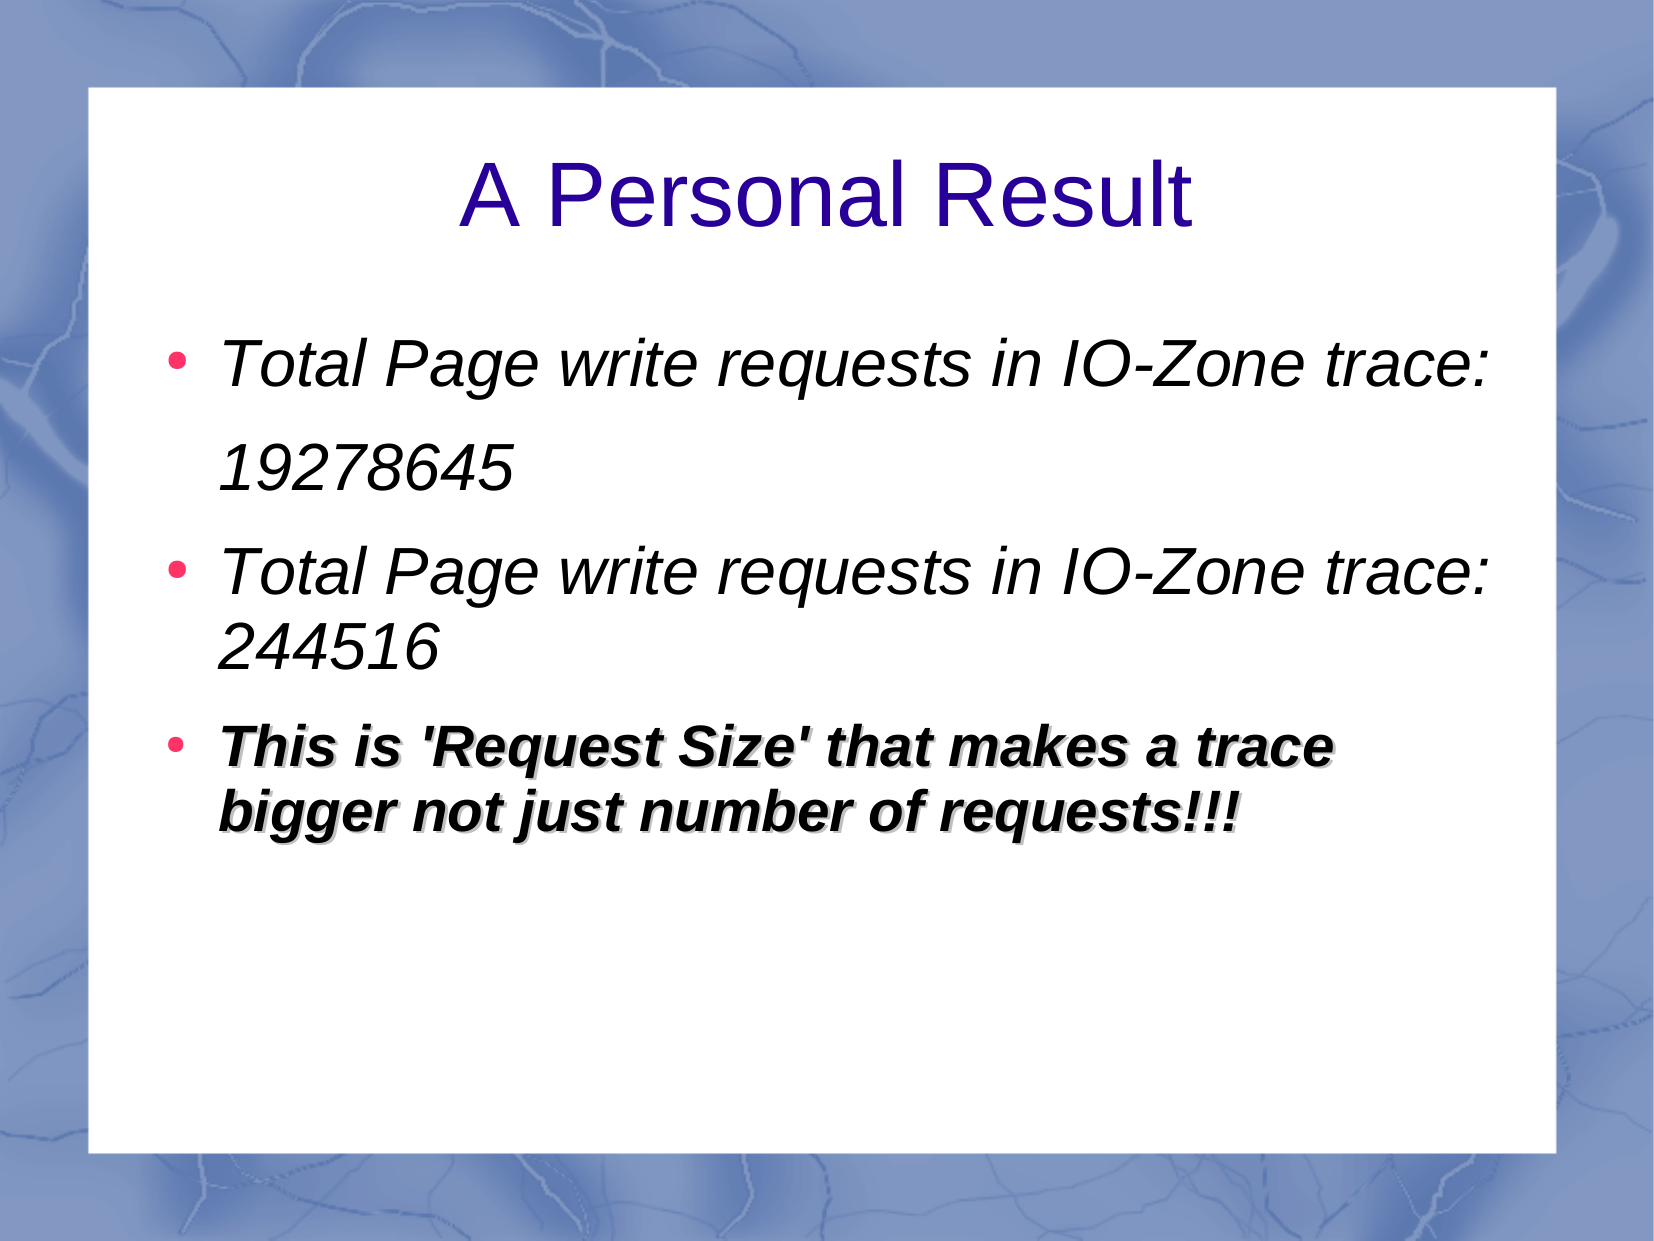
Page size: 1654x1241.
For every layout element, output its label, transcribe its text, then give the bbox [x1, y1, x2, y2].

title A Personal Result [118, 98, 1536, 291]
picture [0, 0, 1654, 1241]
list Total Page write requests in IO-Zone trace: 19278645 Total Page write requests in IO-Zone trace: 244516 This is 'Request Size' that makes a trace bigger not just number of requests!!! [147, 325, 1506, 1130]
